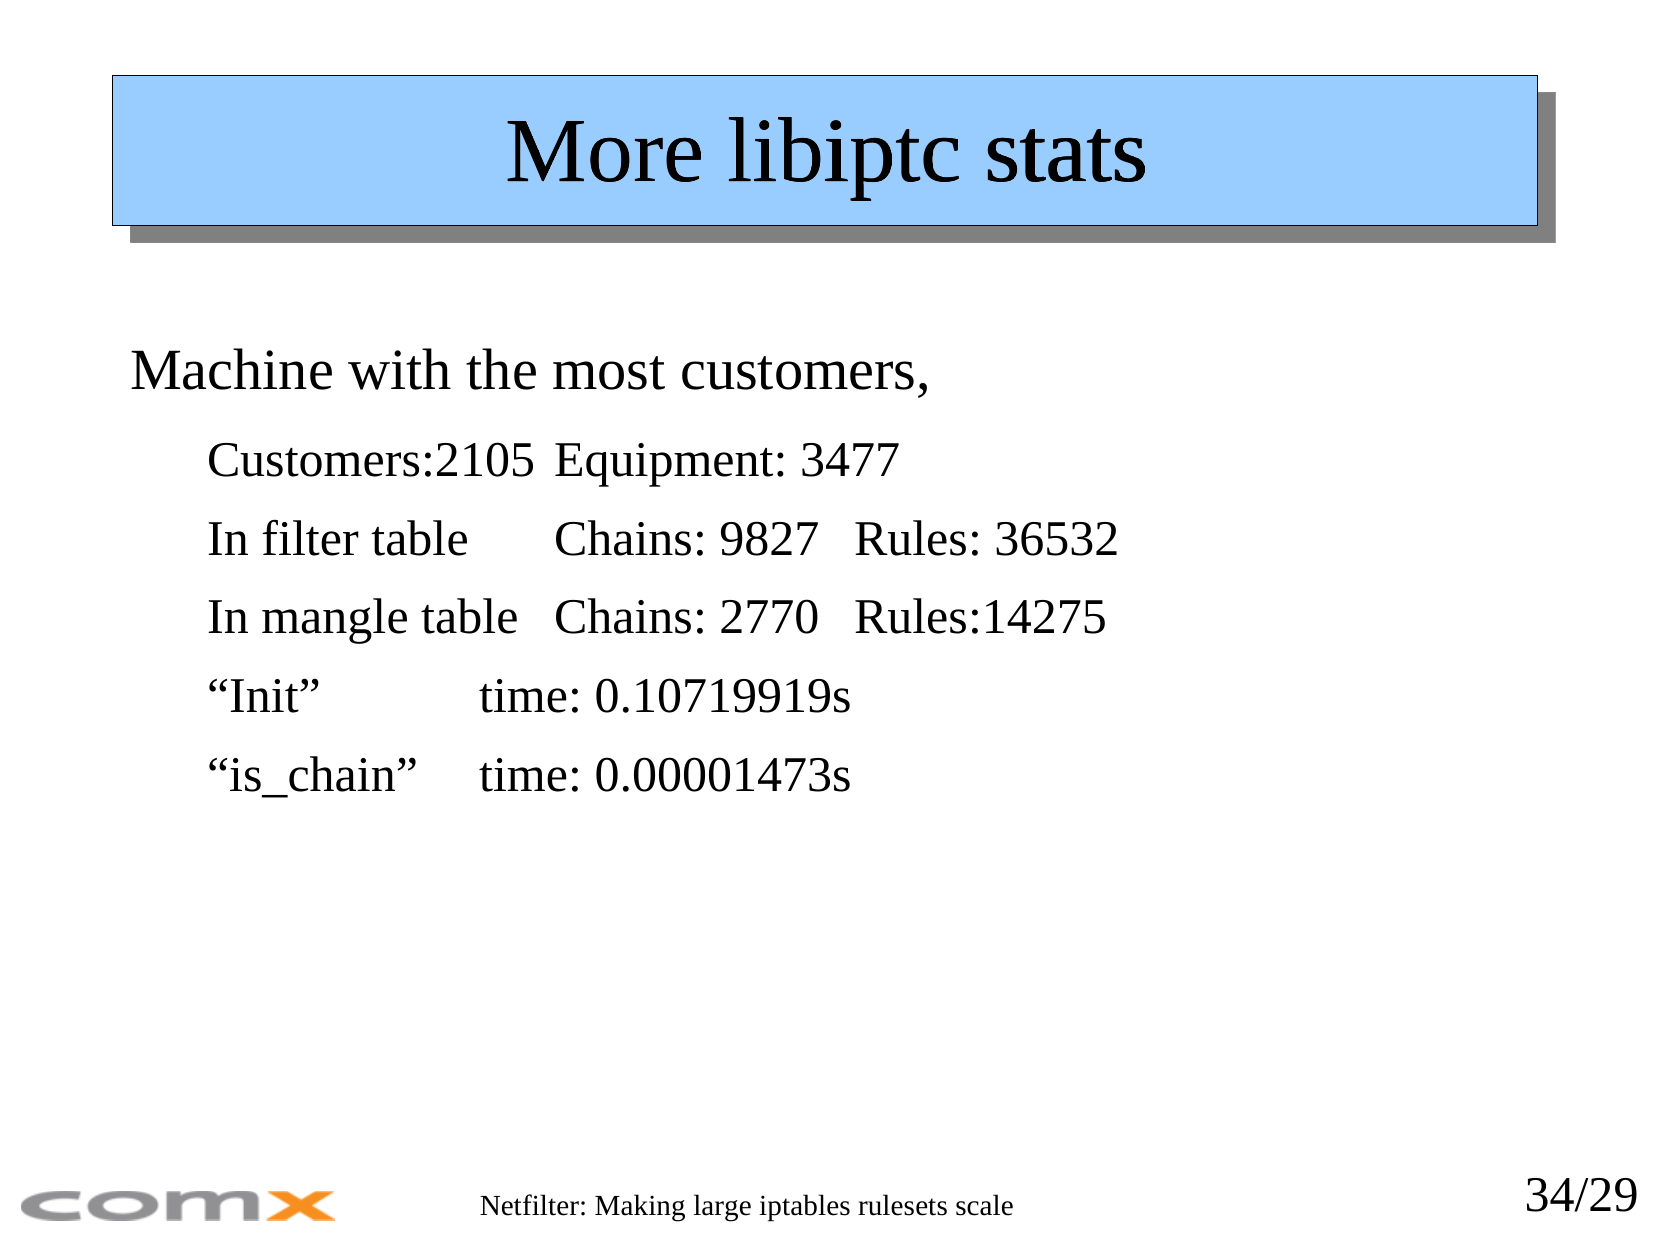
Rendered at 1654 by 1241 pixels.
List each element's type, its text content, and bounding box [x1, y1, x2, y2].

title More libiptc stats [116, 90, 1538, 211]
picture [21, 1191, 335, 1221]
list Machine with the most customers, Customers:2105 Equipment: 3477 In filter table Chains: 9827 Rules: 36532 In mangle table Chains: 2770 Rules:14275 “Init” time: 0.10719919s “is_chain” time: 0.00001473s [112, 337, 1538, 1096]
